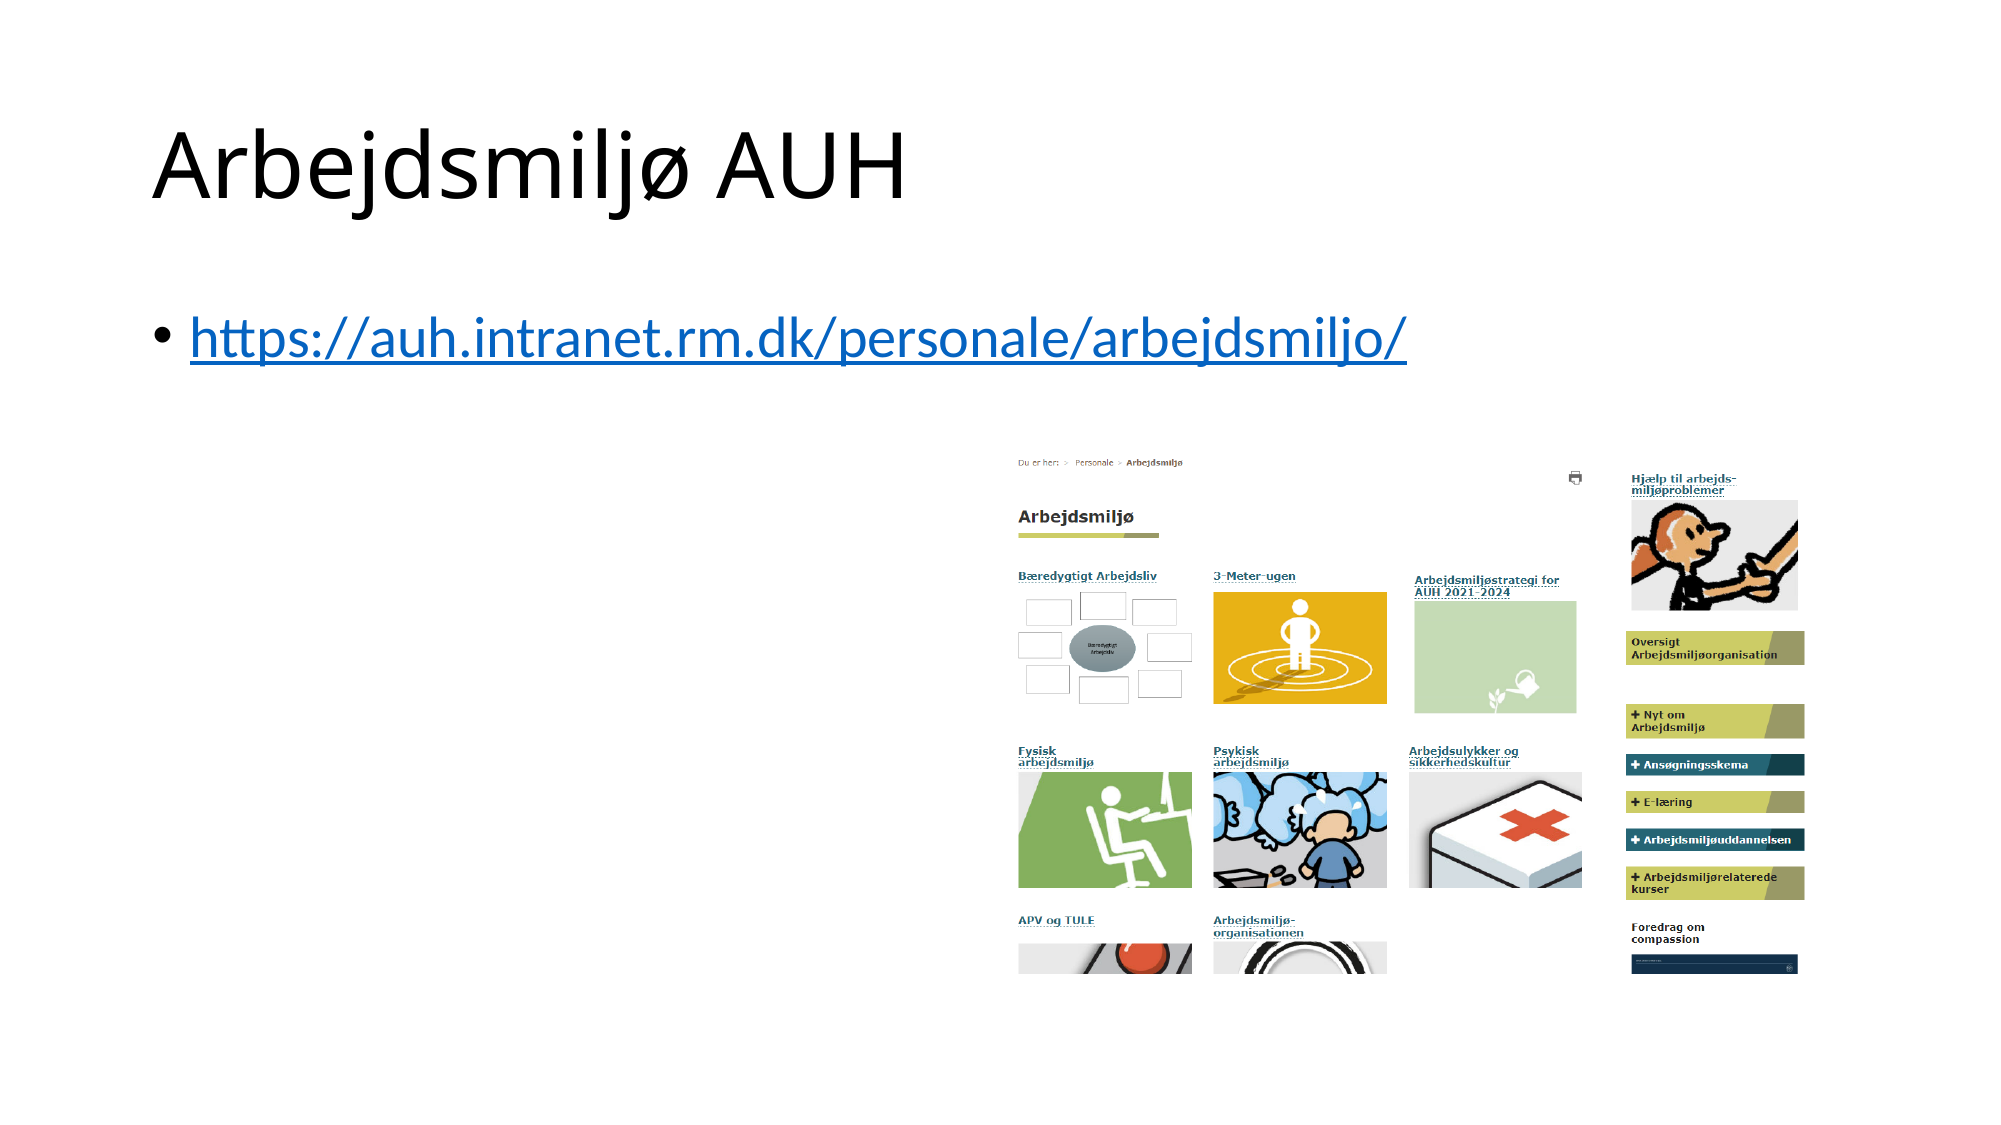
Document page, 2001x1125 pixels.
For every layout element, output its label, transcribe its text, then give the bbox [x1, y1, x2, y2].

list https://auh.intranet.rm.dk/personale/arbejdsmiljo/ [137, 299, 1863, 1014]
title Arbejdsmiljø AUH [137, 59, 1863, 278]
picture [961, 440, 1817, 974]
